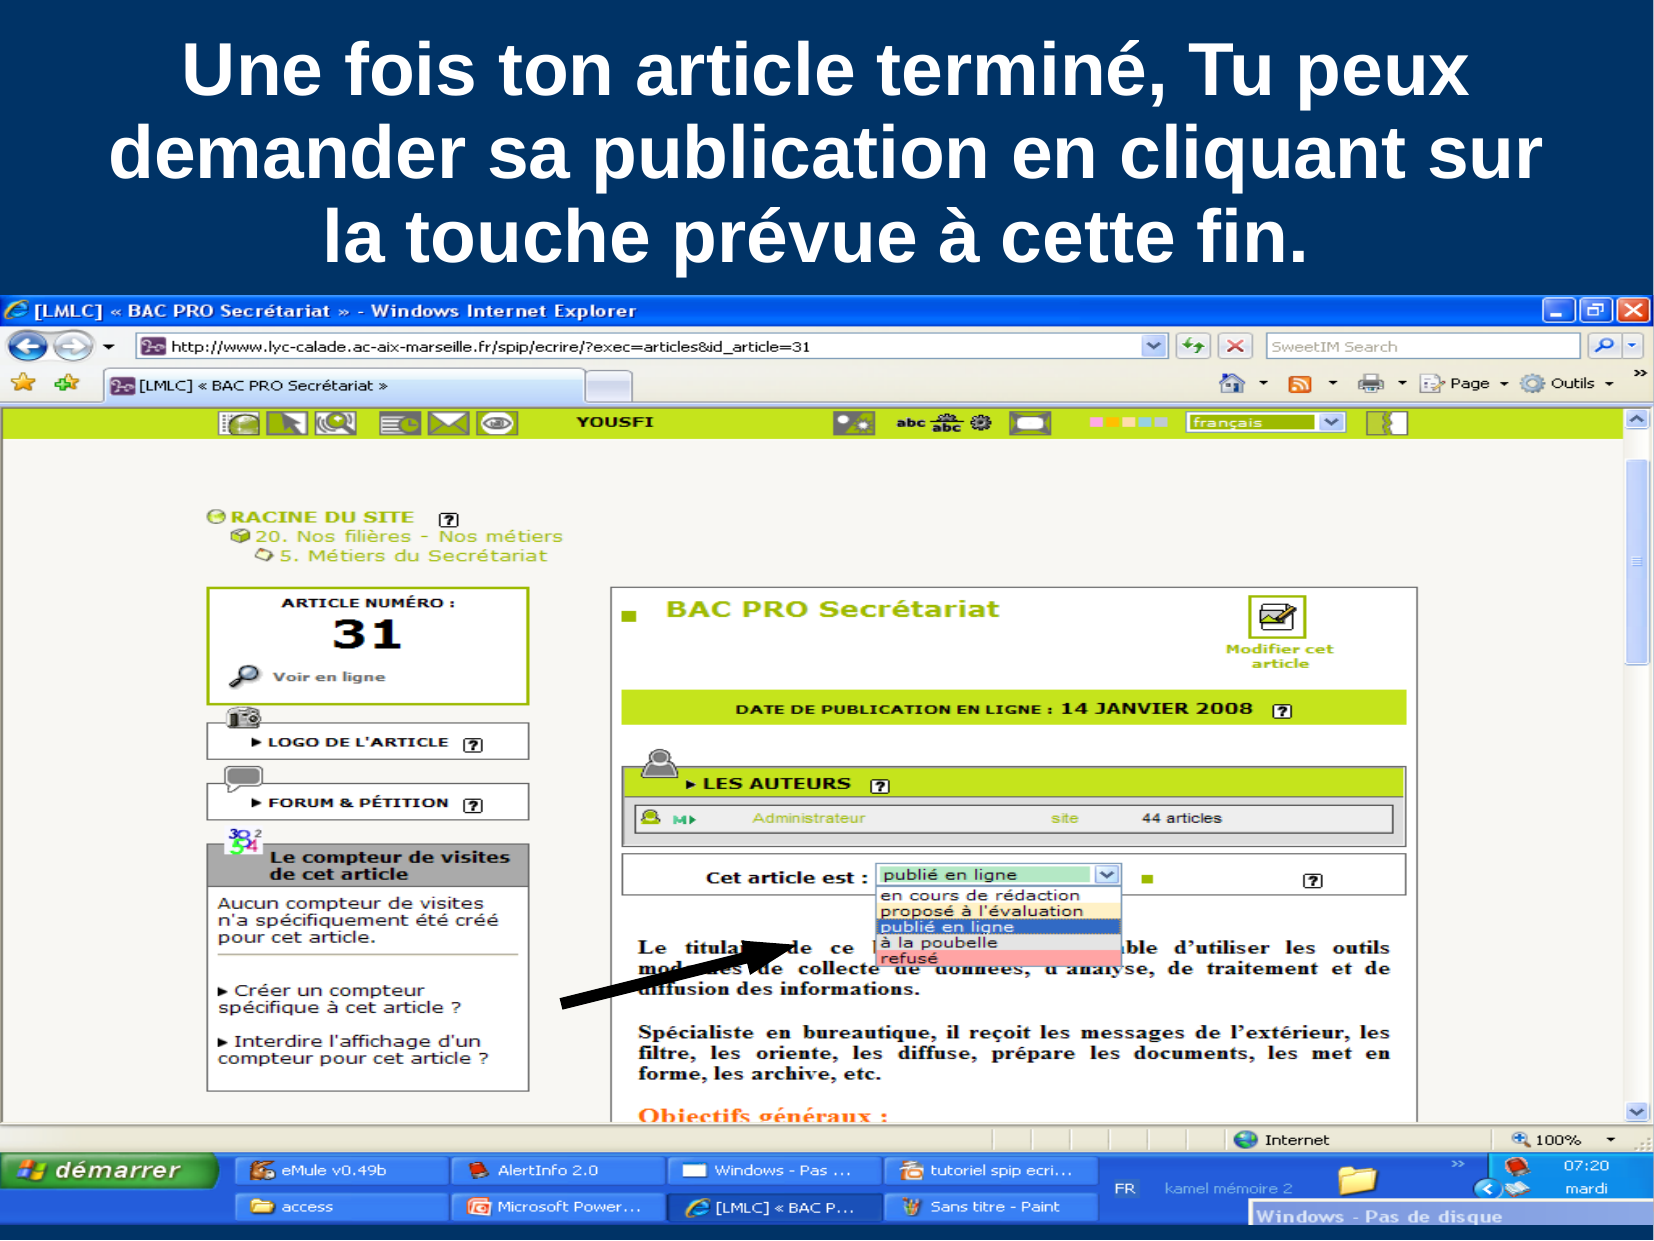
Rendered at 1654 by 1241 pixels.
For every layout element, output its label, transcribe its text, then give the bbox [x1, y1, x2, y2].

title Une fois ton article terminé, Tu peux demander sa publication en cliquant sur la touche prévue à cette fin. [82, 26, 1571, 279]
picture [0, 295, 1654, 1225]
